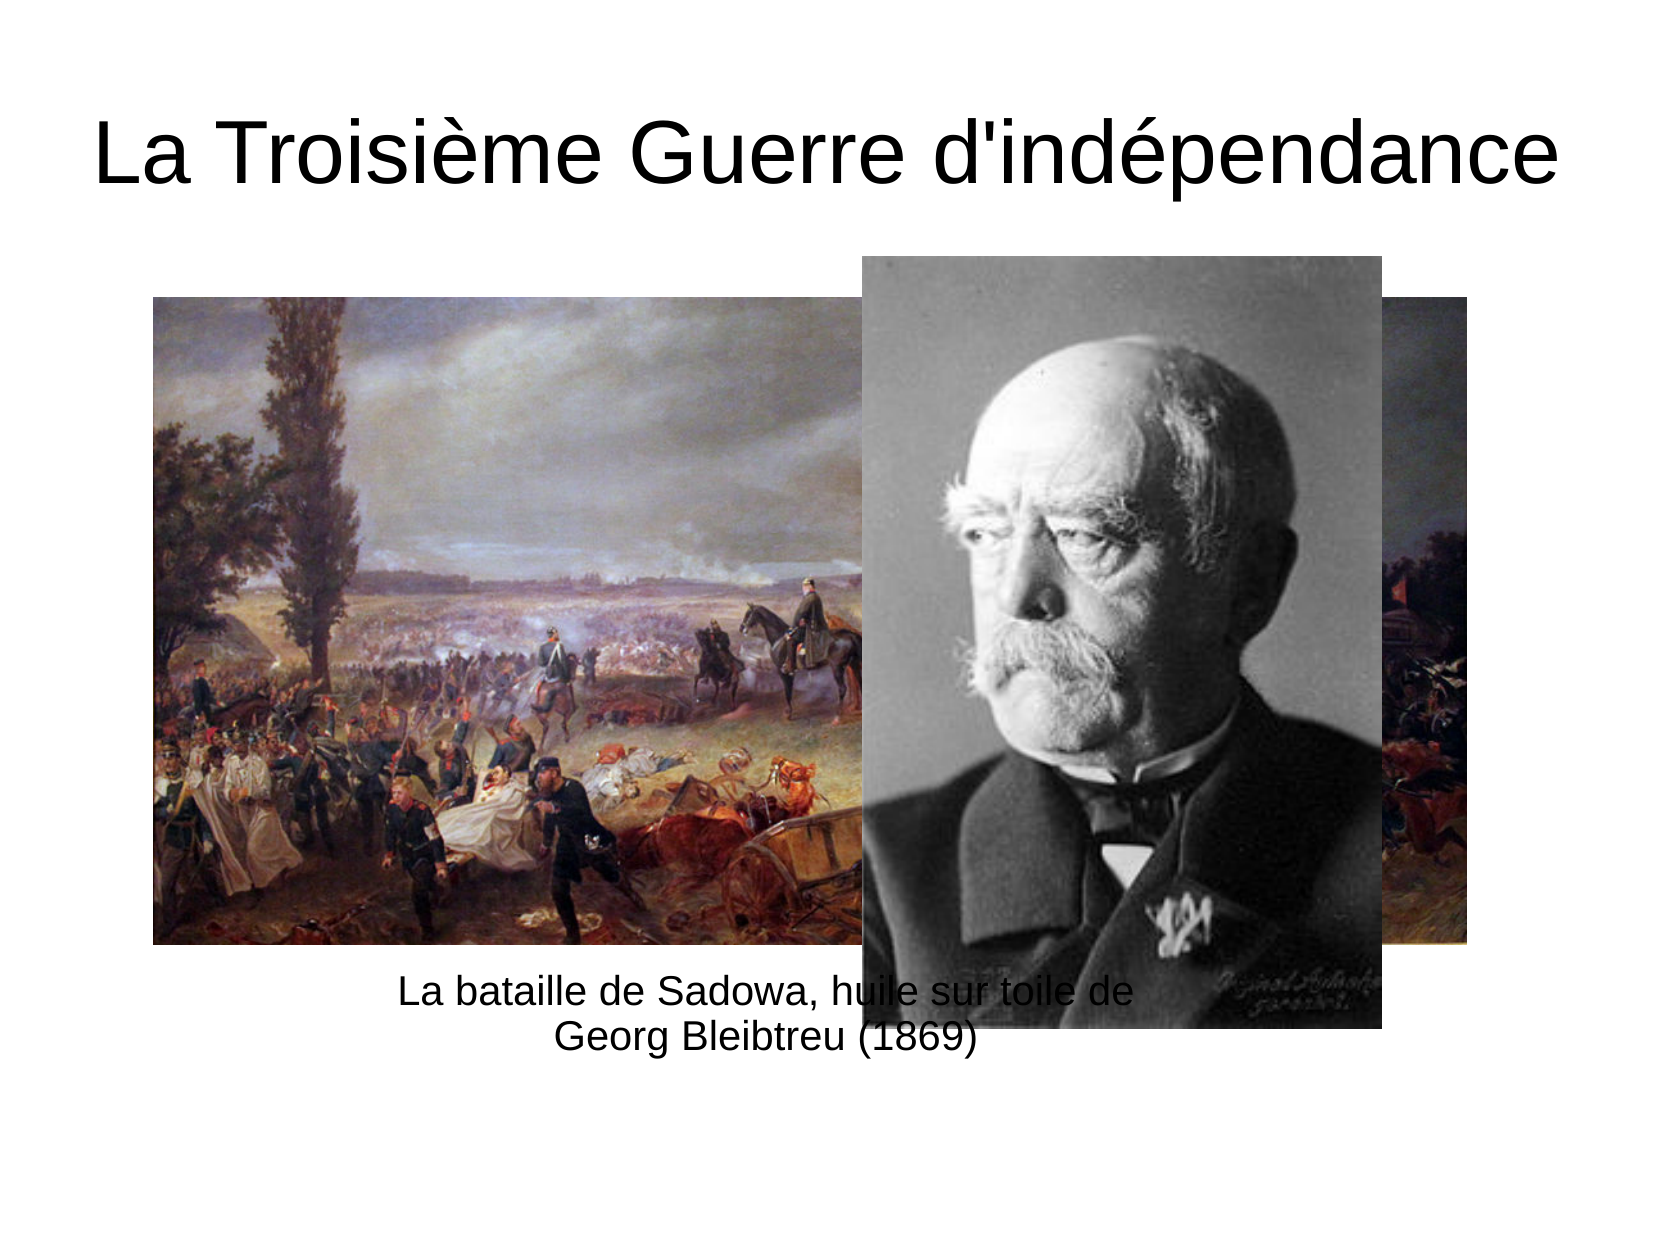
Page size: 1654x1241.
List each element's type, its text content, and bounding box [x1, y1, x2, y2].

picture [153, 256, 1467, 1030]
list La bataille de Sadowa, huile sur toile de Georg Bleibtreu (1869) [366, 961, 1167, 1087]
title La Troisième Guerre d'indépendance [82, 49, 1571, 257]
